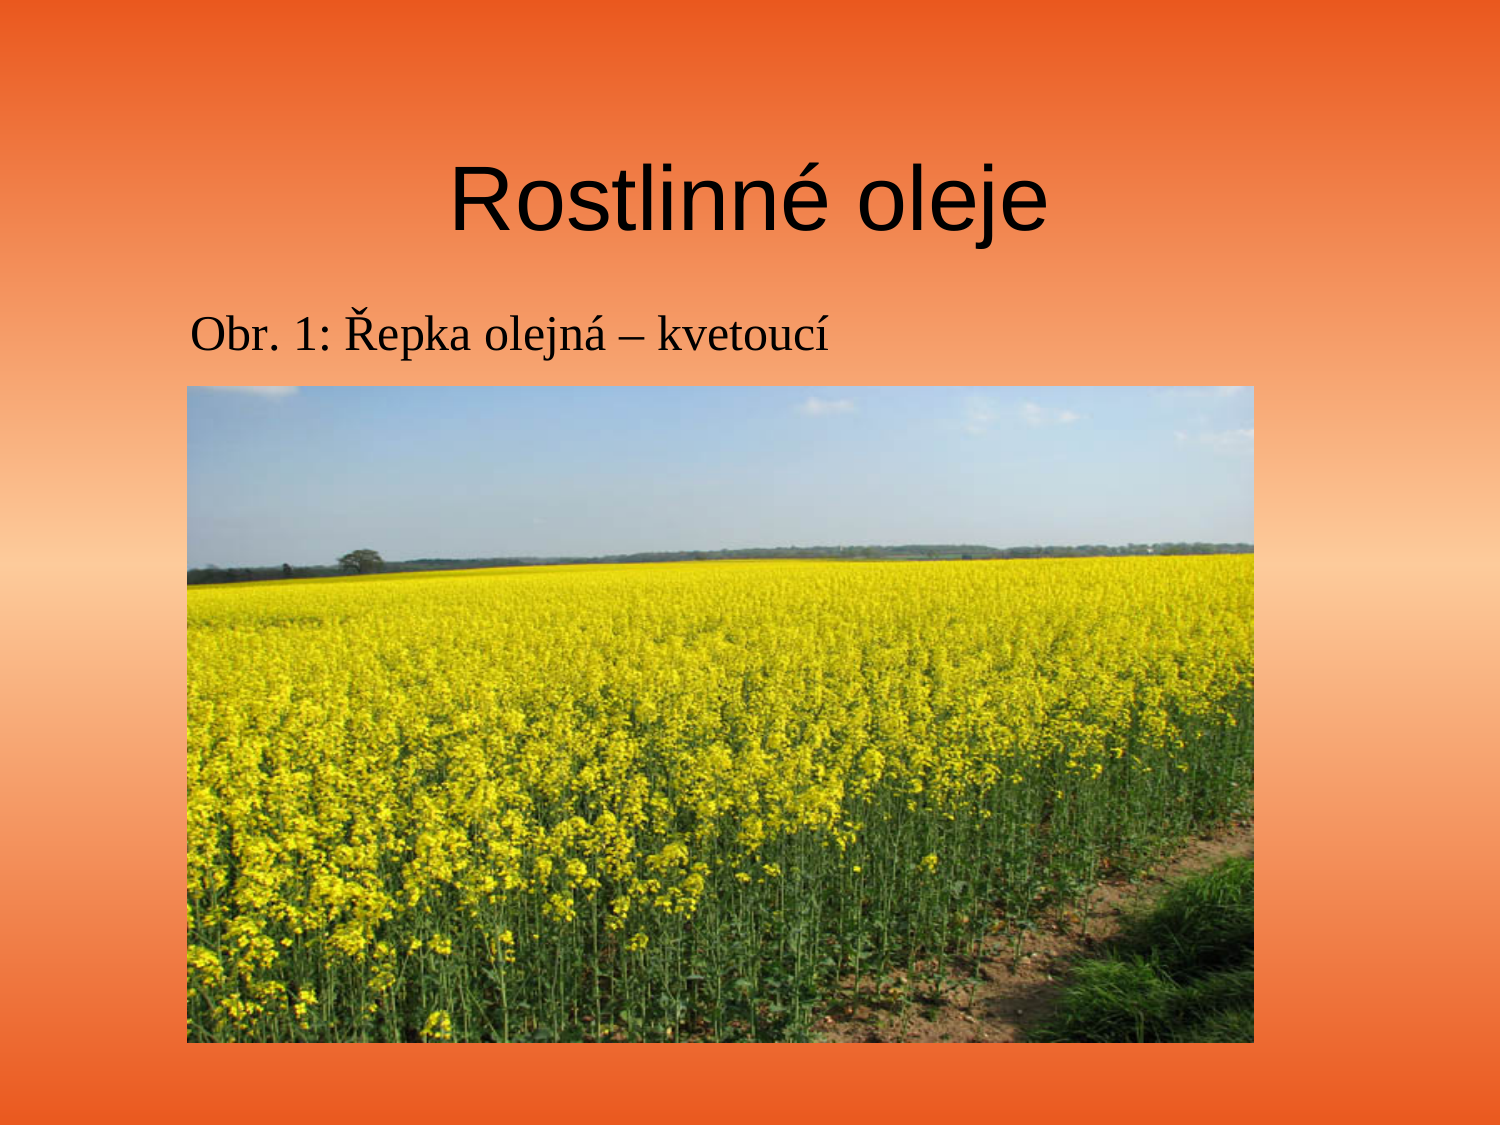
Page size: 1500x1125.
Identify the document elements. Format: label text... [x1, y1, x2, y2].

title Rostlinné oleje [112, 99, 1388, 288]
text_box Obr. 1: Řepka olejná – kvetoucí [175, 292, 903, 369]
text_box [187, 386, 1254, 1044]
